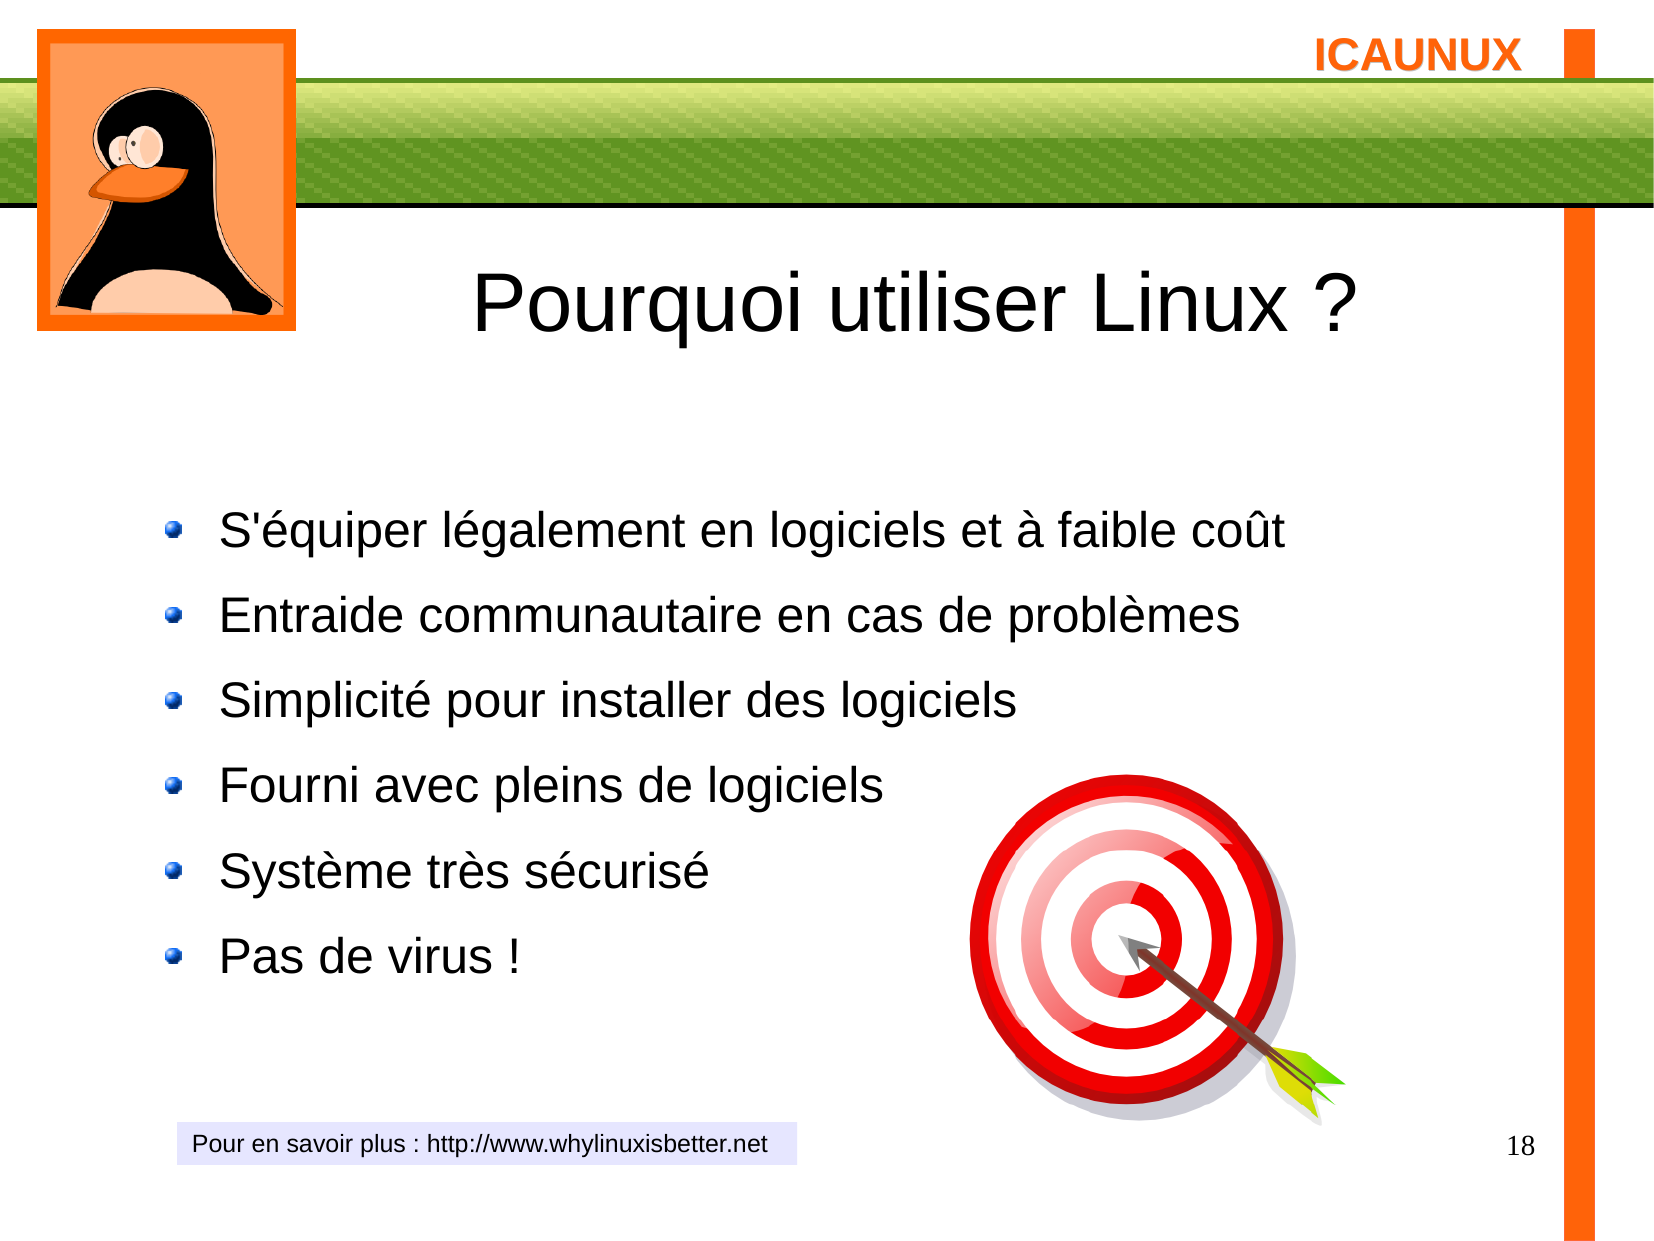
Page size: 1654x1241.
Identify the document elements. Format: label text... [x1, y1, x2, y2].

picture [0, 29, 1654, 331]
text_box Pour en savoir plus : http://www.whylinuxisbetter.net [177, 1122, 798, 1165]
list S'équiper légalement en logiciels et à faible coût Entraide communautaire en cas de problèmes Simplicité pour installer des logiciels Fourni avec pleins de logiciels Système très sécurisé Pas de virus ! [147, 501, 1571, 1004]
title Pourquoi utiliser Linux ? [324, 236, 1506, 370]
picture [868, 596, 1460, 1189]
